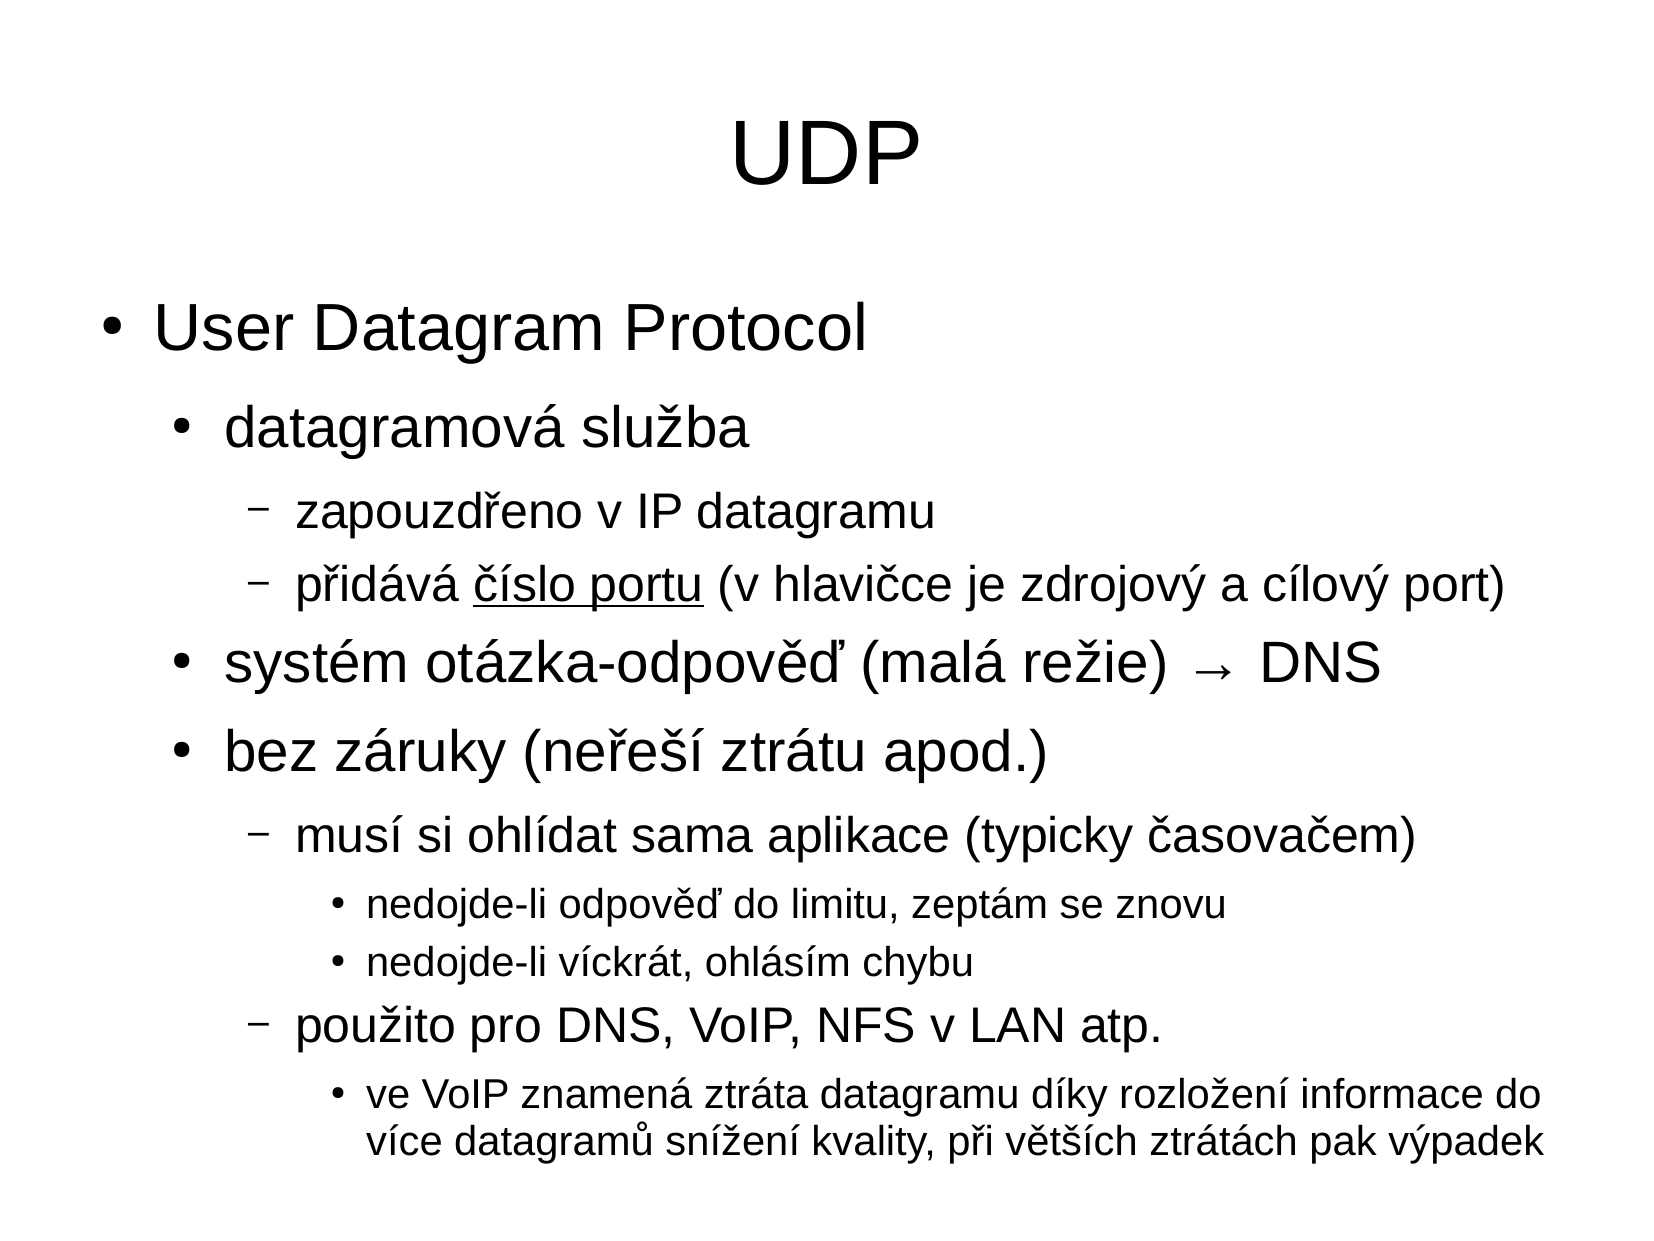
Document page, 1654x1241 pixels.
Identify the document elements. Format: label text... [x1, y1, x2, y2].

title UDP [82, 49, 1571, 257]
list User Datagram Protocol datagramová služba zapouzdřeno v IP datagramu přidává číslo portu (v hlavičce je zdrojový a cílový port) systém otázka-odpověď (malá režie) → DNS bez záruky (neřeší ztrátu apod.) musí si ohlídat sama aplikace (typicky časovačem) nedojde-li odpověď do limitu, zeptám se znovu nedojde-li víckrát, ohlásím chybu použito pro DNS, VoIP, NFS v LAN atp. ve VoIP znamená ztráta datagramu díky rozložení informace do více datagramů snížení kvality, při větších ztrátách pak výpadek [82, 290, 1571, 1211]
